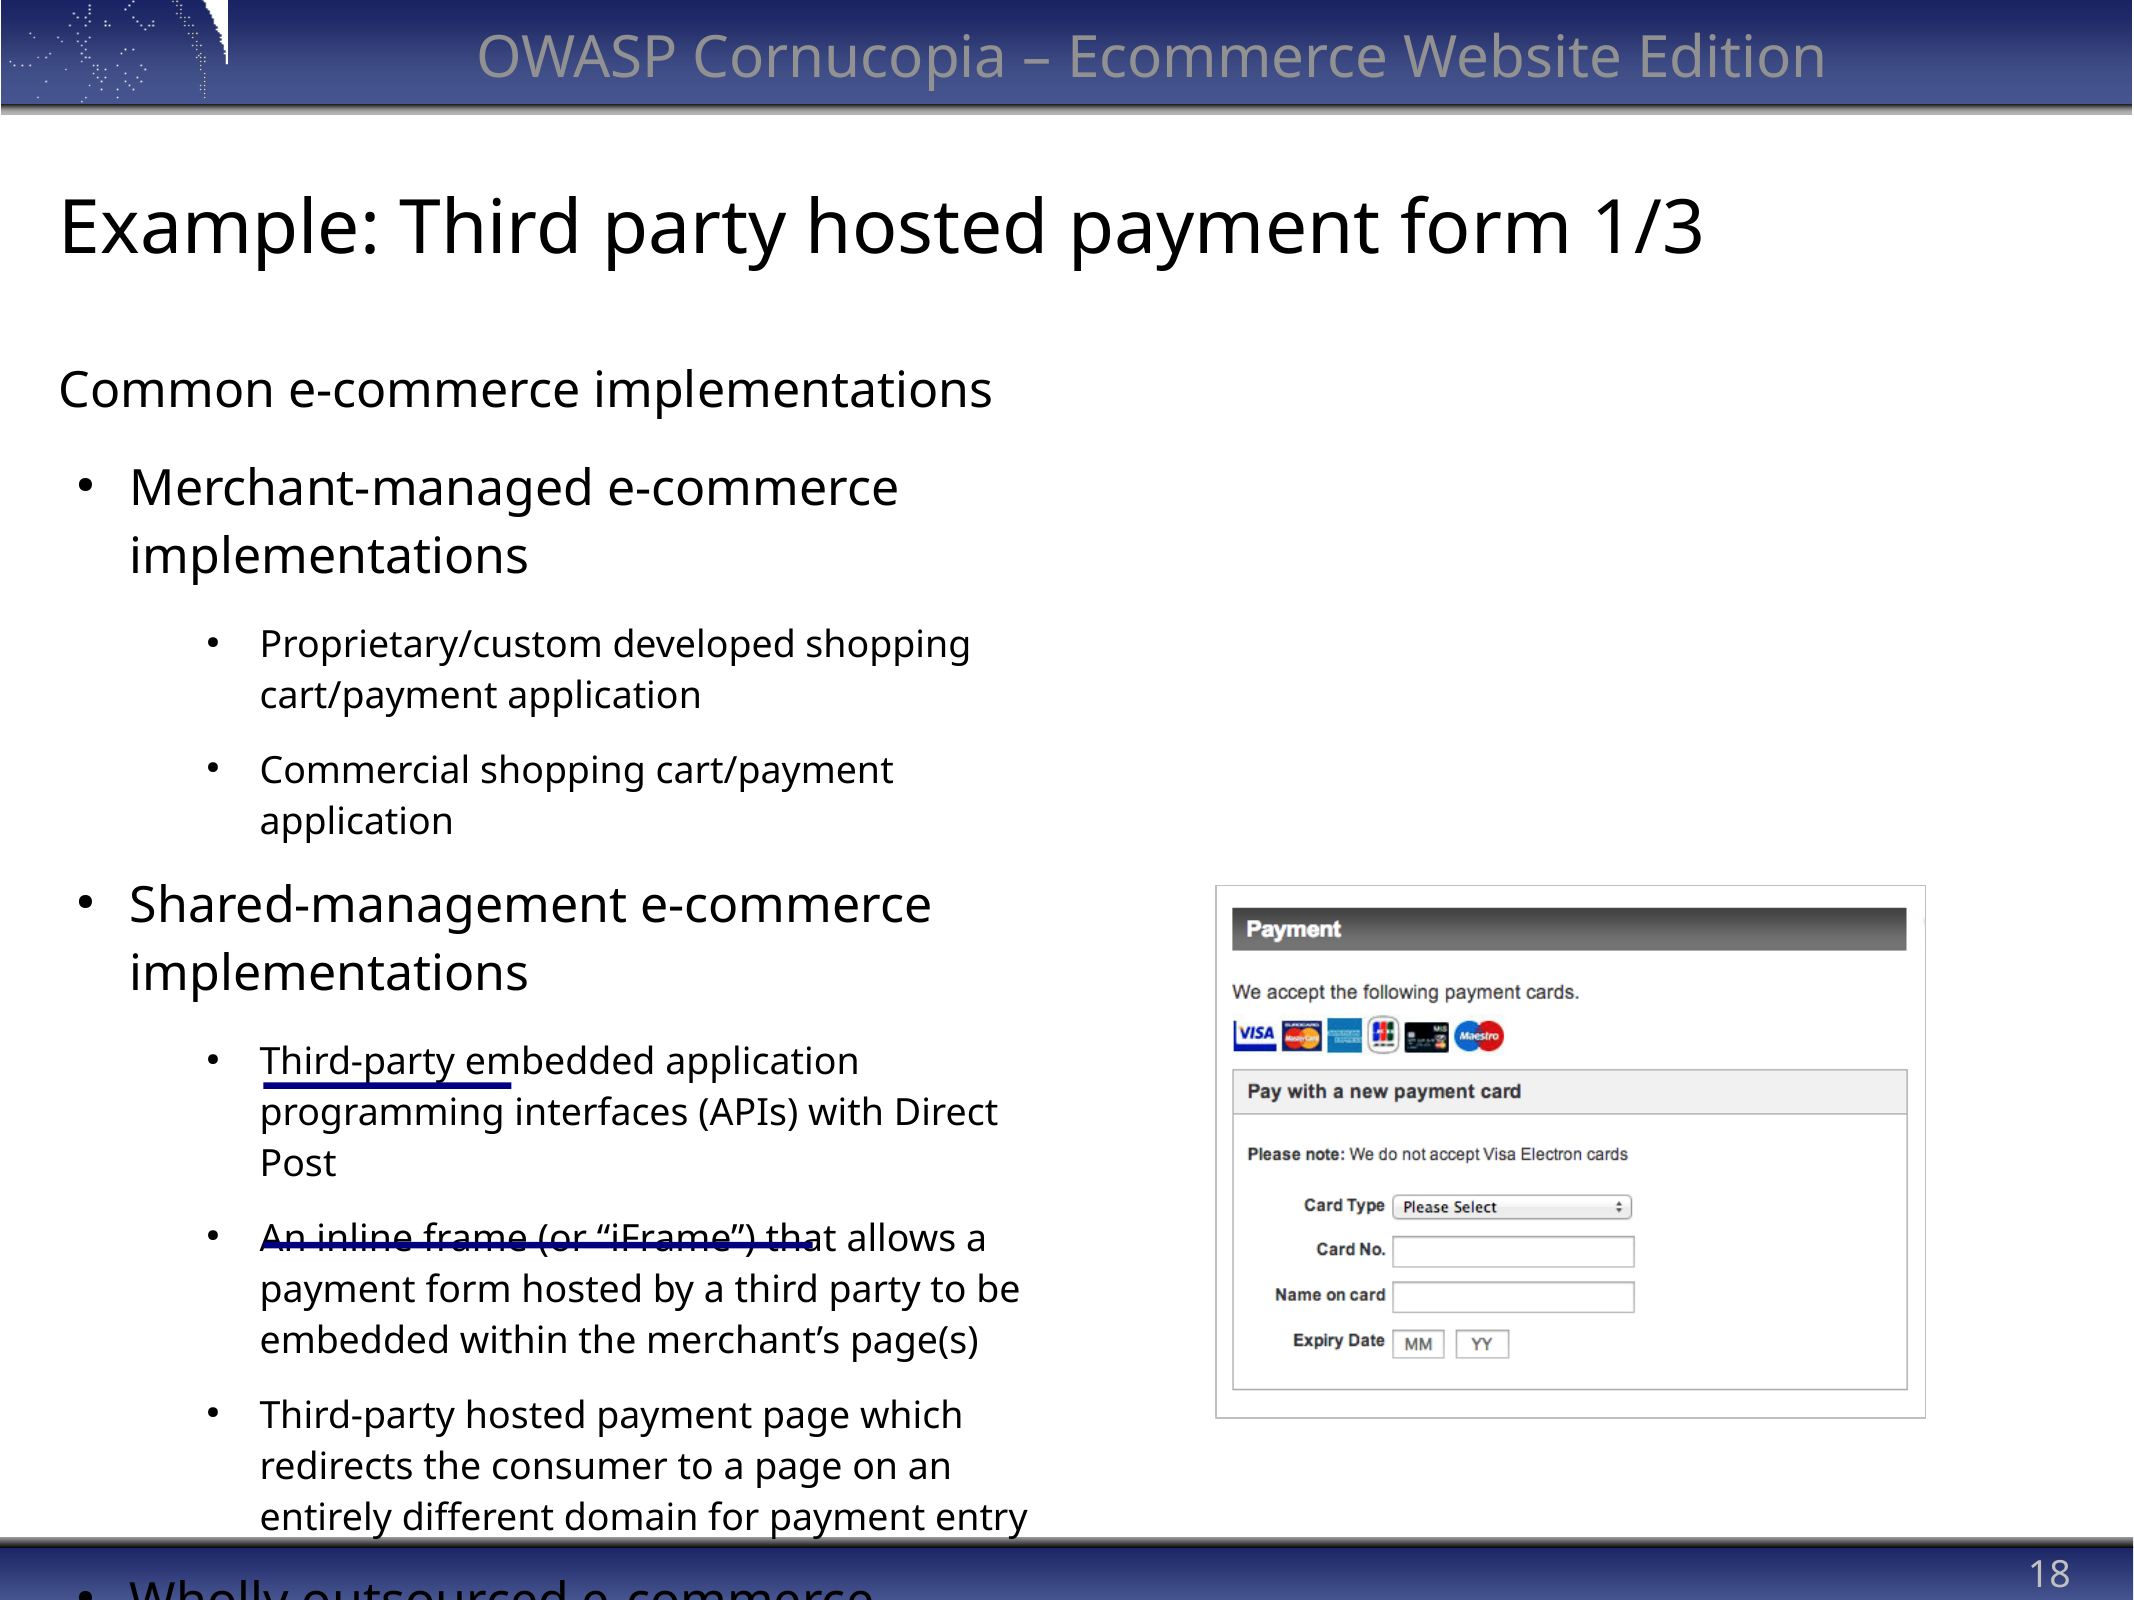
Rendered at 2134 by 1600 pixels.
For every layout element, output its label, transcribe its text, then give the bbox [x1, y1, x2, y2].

picture [1216, 886, 1926, 1418]
title Example: Third party hosted payment form 1/3 [58, 124, 2126, 325]
list Common e-commerce implementations Merchant-managed e-commerce implementations Proprietary/custom developed shopping cart/payment application Commercial shopping cart/payment application Shared-management e-commerce implementations Third-party embedded application programming interfaces (APIs) with Direct Post An inline frame (or “iFrame”) that allows a payment form hosted by a third party to be embedded within the merchant’s page(s) Third-party hosted payment page which redirects the consumer to a page on an entirely different domain for payment entry Wholly outsourced e-commerce implementations [58, 354, 1039, 1536]
text_box [263, 1082, 512, 1089]
text_box [263, 1241, 813, 1249]
